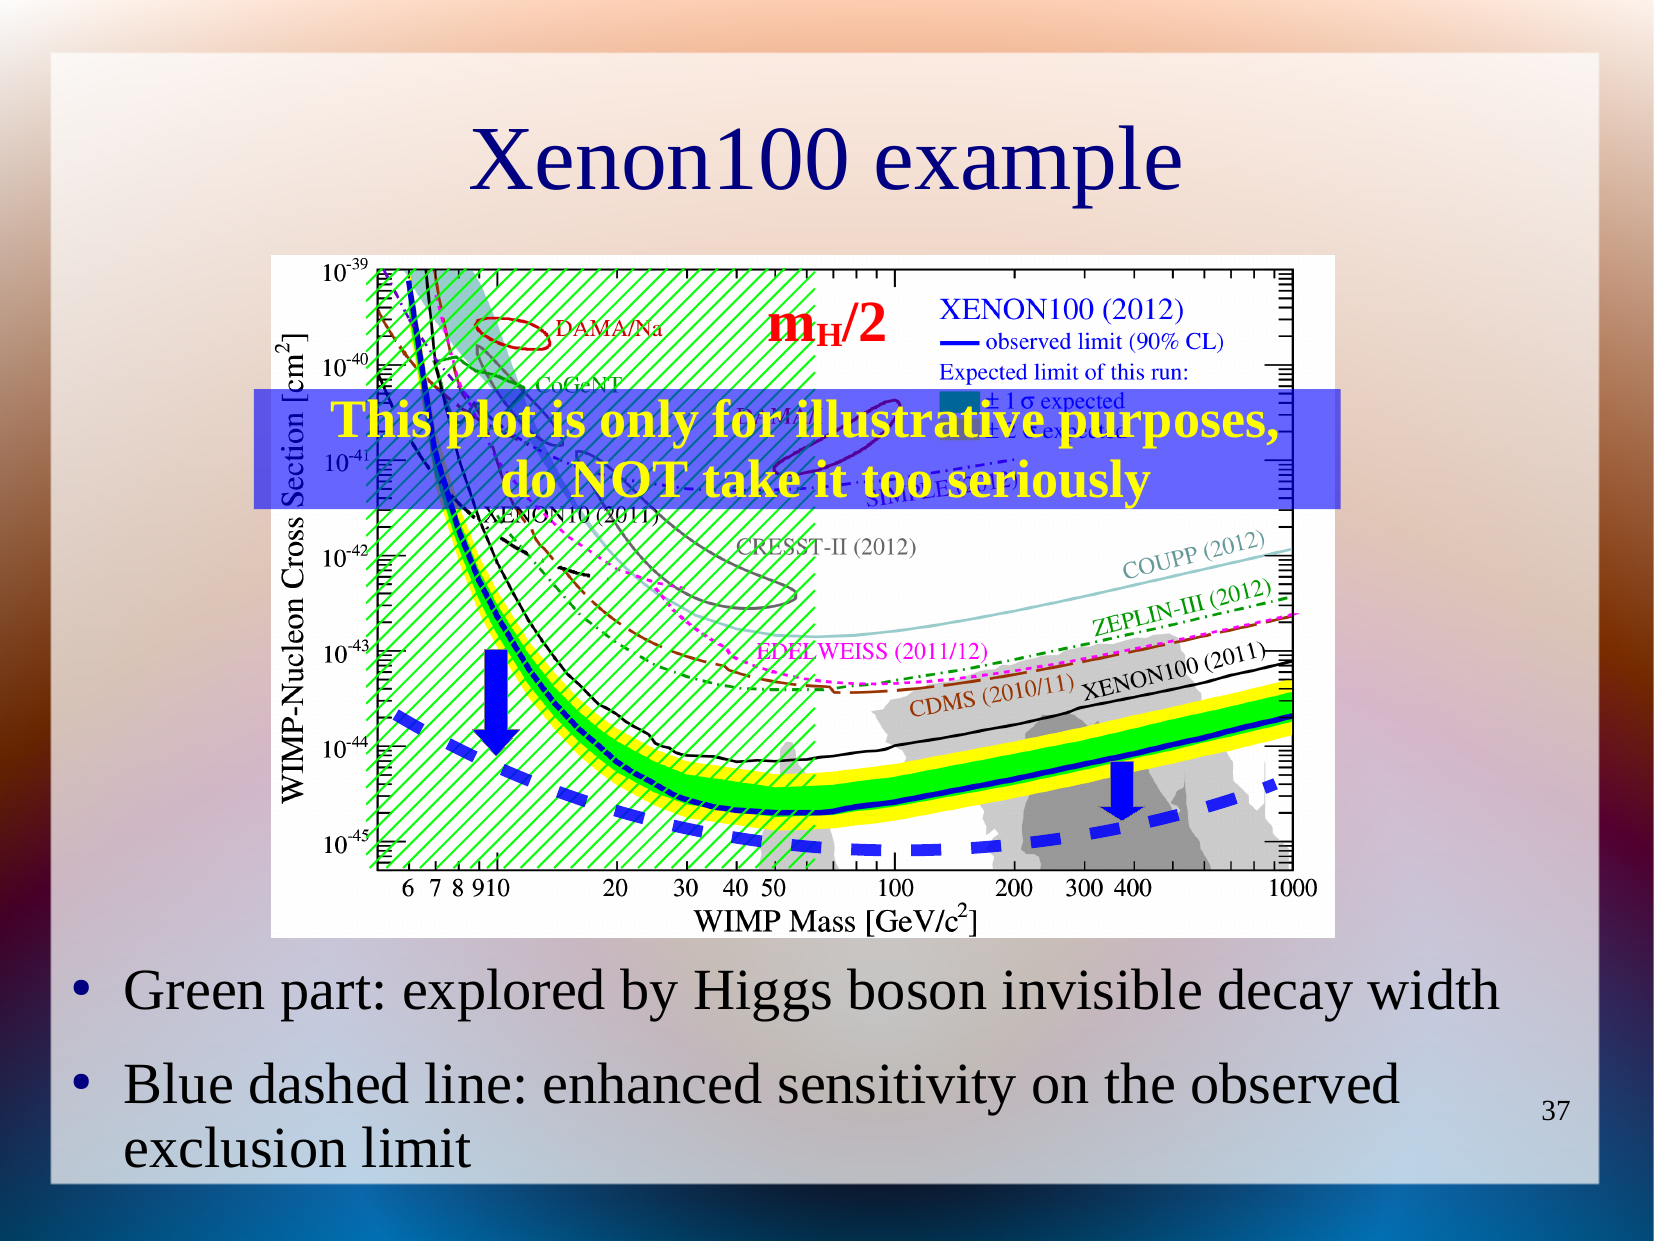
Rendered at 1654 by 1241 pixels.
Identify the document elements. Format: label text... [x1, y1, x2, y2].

list mH/2 [696, 289, 957, 389]
text_box [366, 510, 815, 869]
title Xenon100 example [82, 55, 1571, 263]
text_box [1098, 761, 1146, 821]
list Green part: explored by Higgs boson invisible decay width Blue dashed line: enhanced sensitivity on the observed exclusion limit [53, 957, 1625, 1241]
text_box [366, 268, 815, 389]
picture [0, 0, 1654, 1241]
list mH/2 [696, 510, 957, 618]
text_box This plot is only for illustrative purposes, do NOT take it too seriously [253, 389, 1341, 510]
